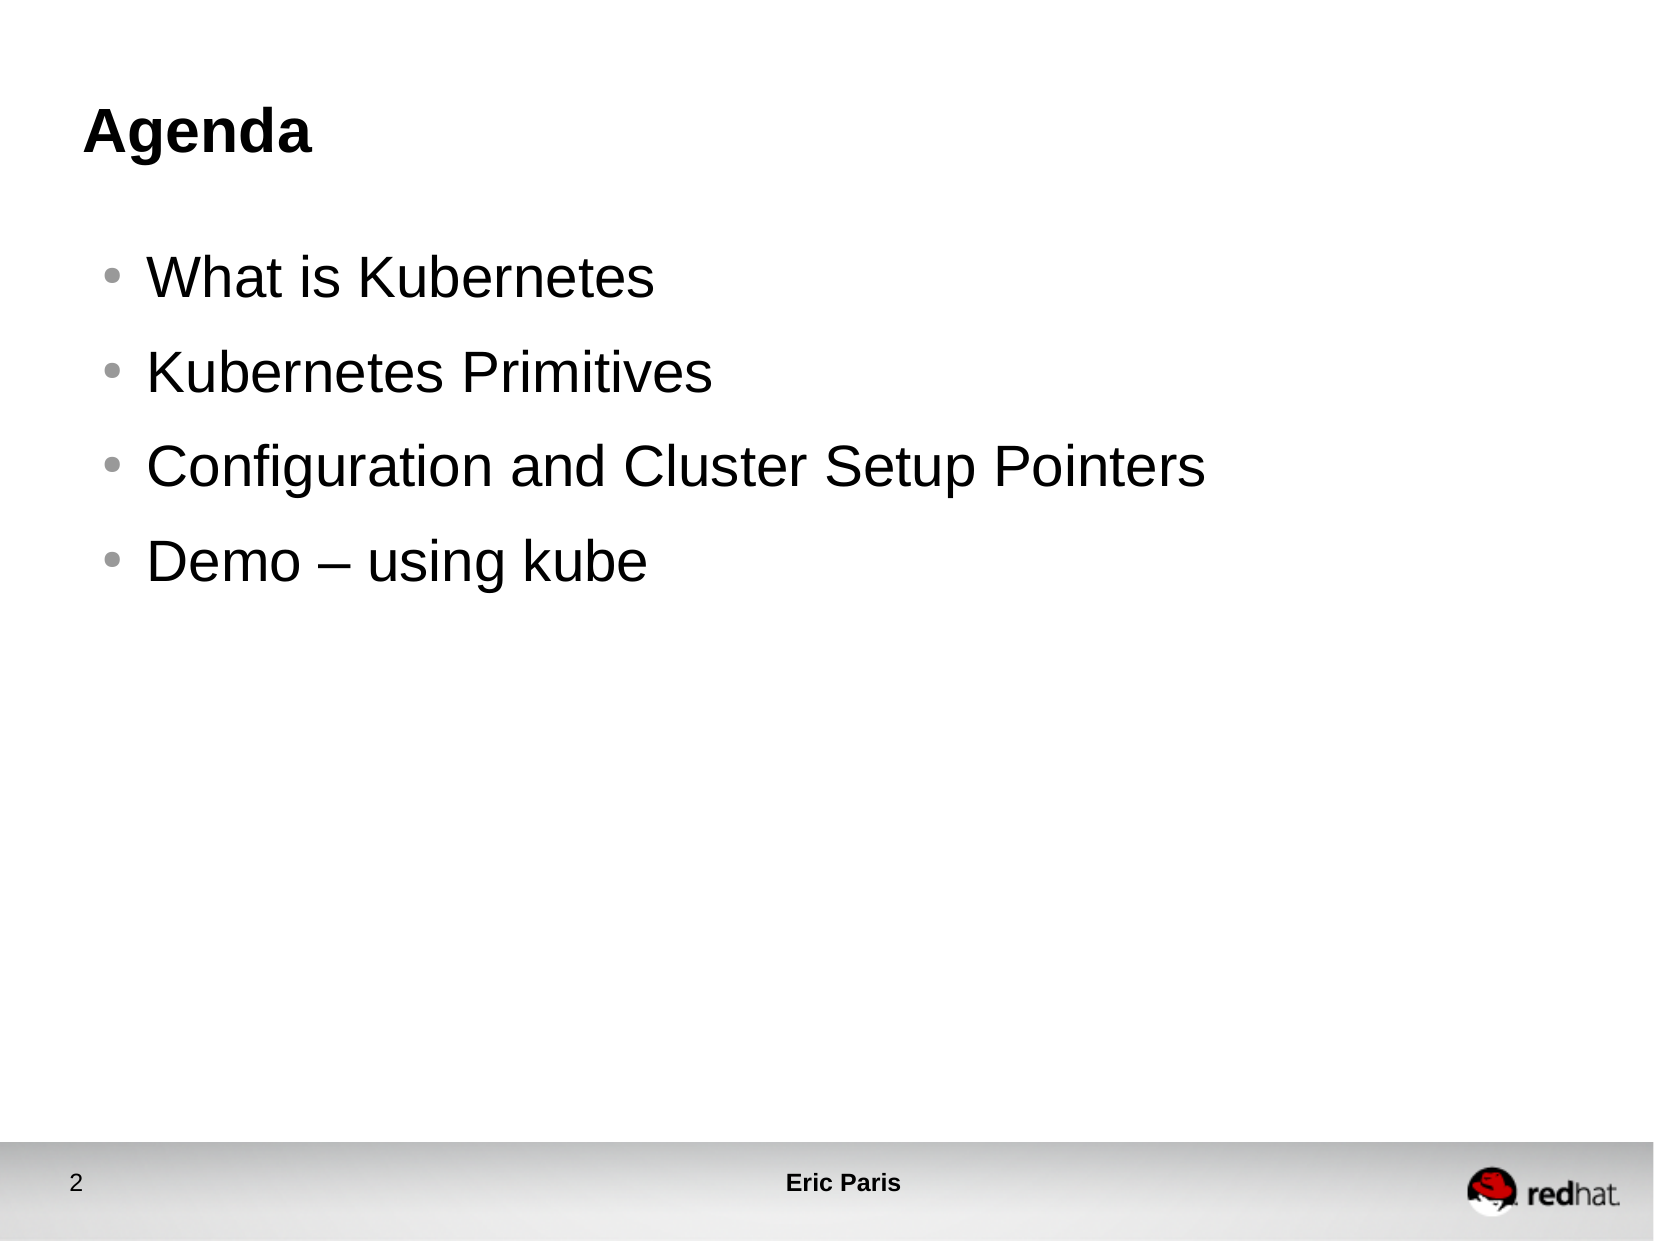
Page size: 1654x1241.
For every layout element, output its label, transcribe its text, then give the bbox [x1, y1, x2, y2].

list What is Kubernetes Kubernetes Primitives Configuration and Cluster Setup Pointers Demo – using kube [86, 244, 1576, 1039]
picture [0, 1142, 1654, 1241]
title Agenda [82, 37, 1571, 226]
